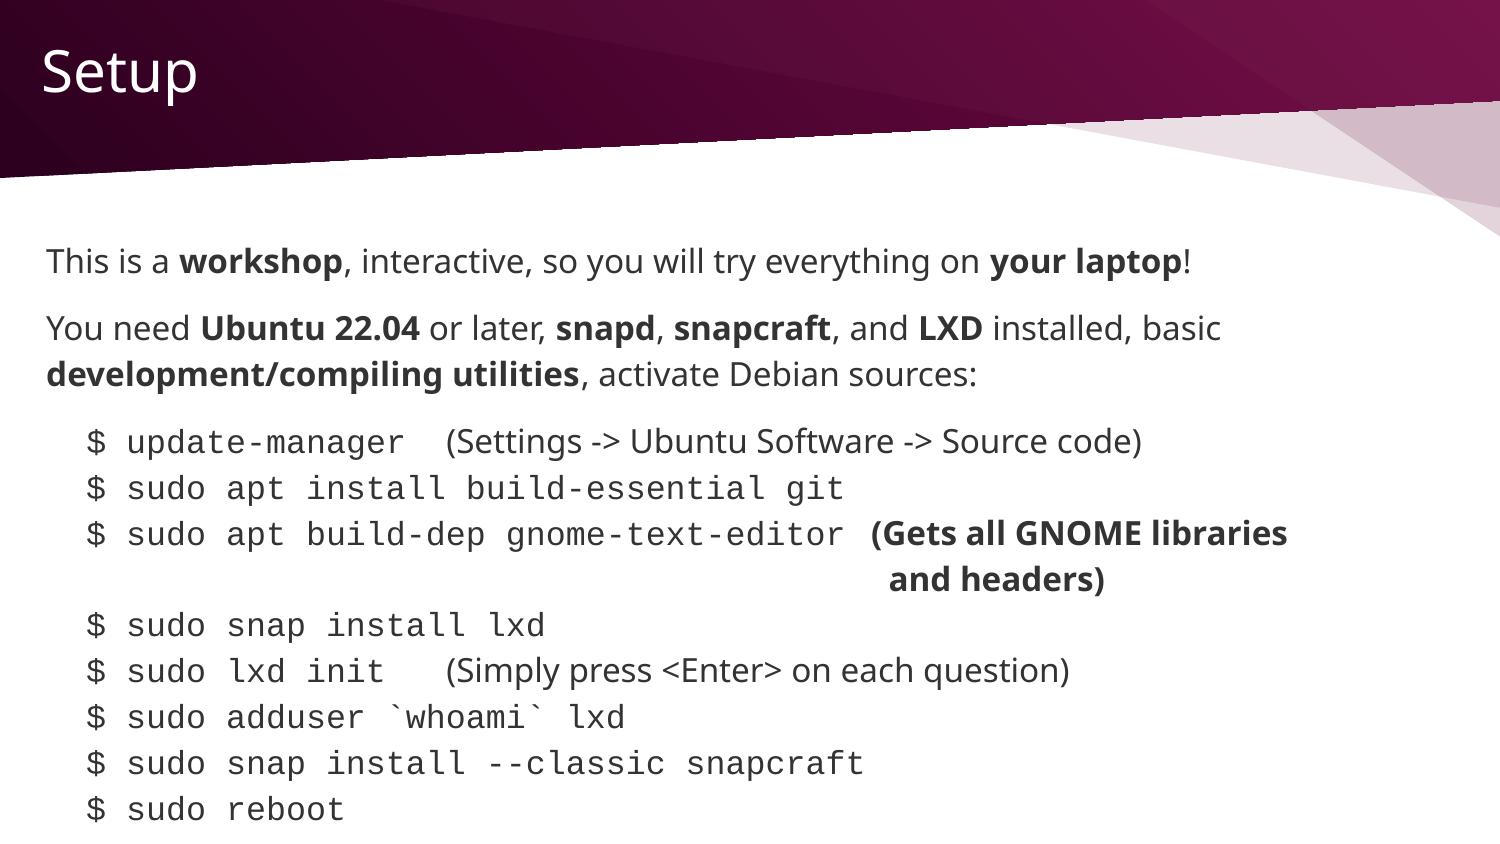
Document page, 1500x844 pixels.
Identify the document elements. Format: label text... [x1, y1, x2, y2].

list This is a workshop, interactive, so you will try everything on your laptop! You need Ubuntu 22.04 or later, snapd, snapcraft, and LXD installed, basic development/compiling utilities, activate Debian sources: $ update-manager (Settings -> Ubuntu Software -> Source code) $ sudo apt install build-essential git $ sudo apt build-dep gnome-text-editor (Gets all GNOME libraries and headers) $ sudo snap install lxd $ sudo lxd init (Simply press <Enter> on each question) $ sudo adduser `whoami` lxd $ sudo snap install --classic snapcraft $ sudo reboot [35, 229, 1324, 789]
title Setup [41, 5, 1336, 134]
